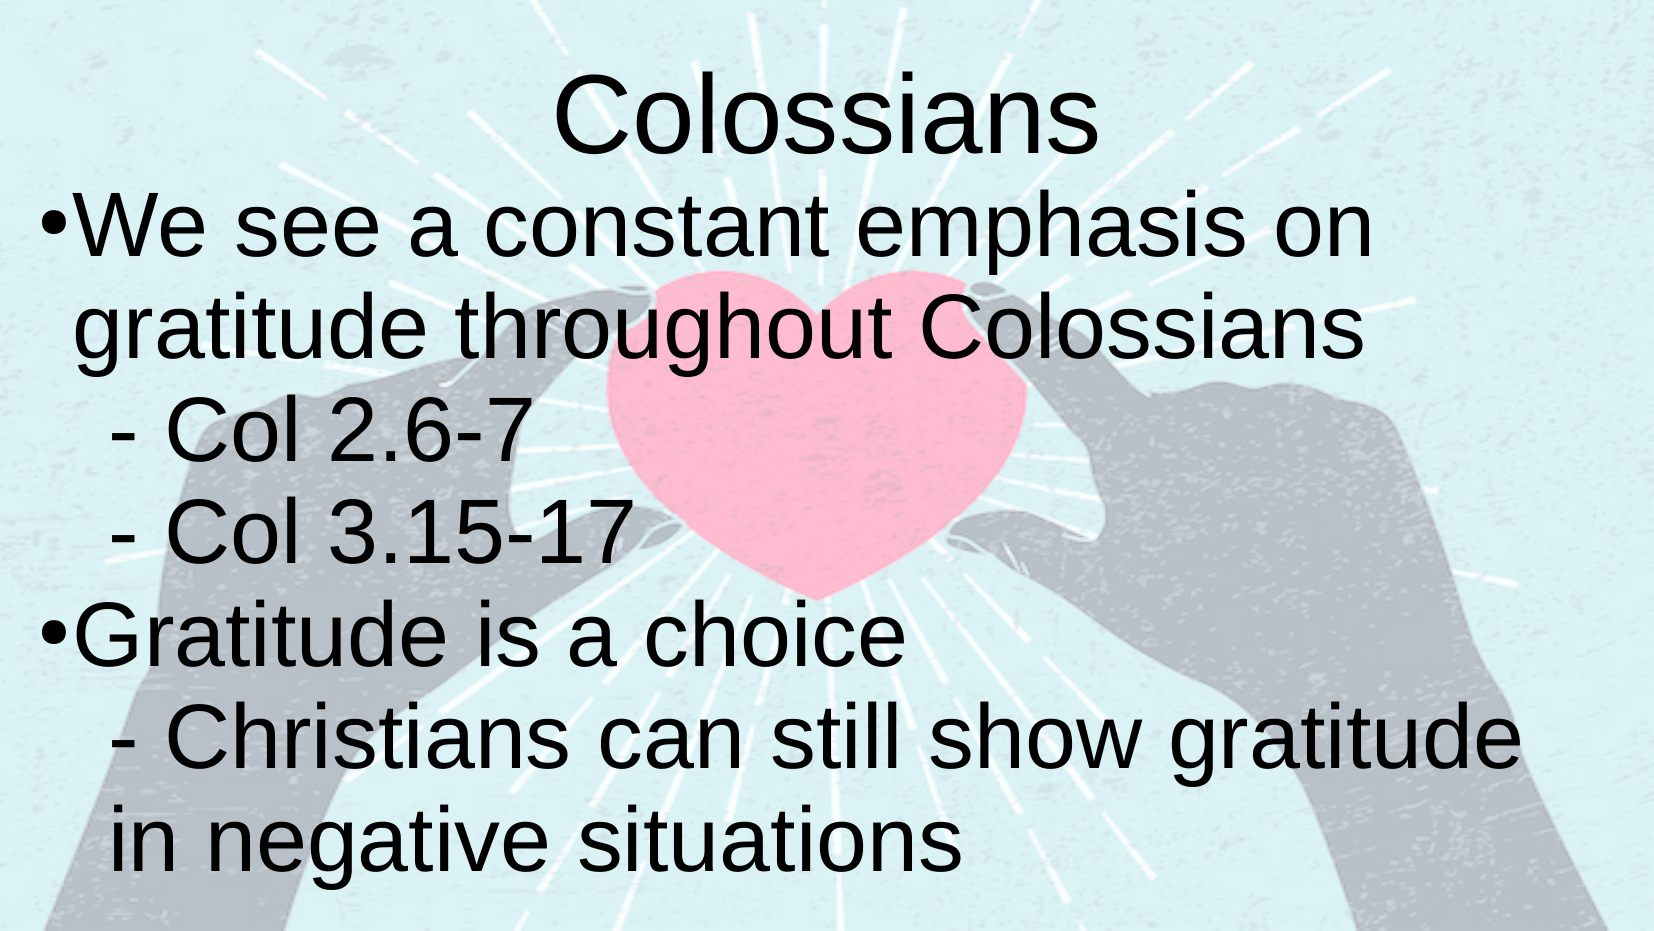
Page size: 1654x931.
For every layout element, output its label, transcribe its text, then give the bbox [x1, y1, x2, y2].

subtitle We see a constant emphasis on gratitude throughout Colossians - Col 2.6-7 - Col 3.15-17 Gratitude is a choice - Christians can still show gratitude in negative situations [37, 173, 1613, 929]
title Colossians [82, 37, 1571, 173]
picture [0, 0, 1654, 931]
